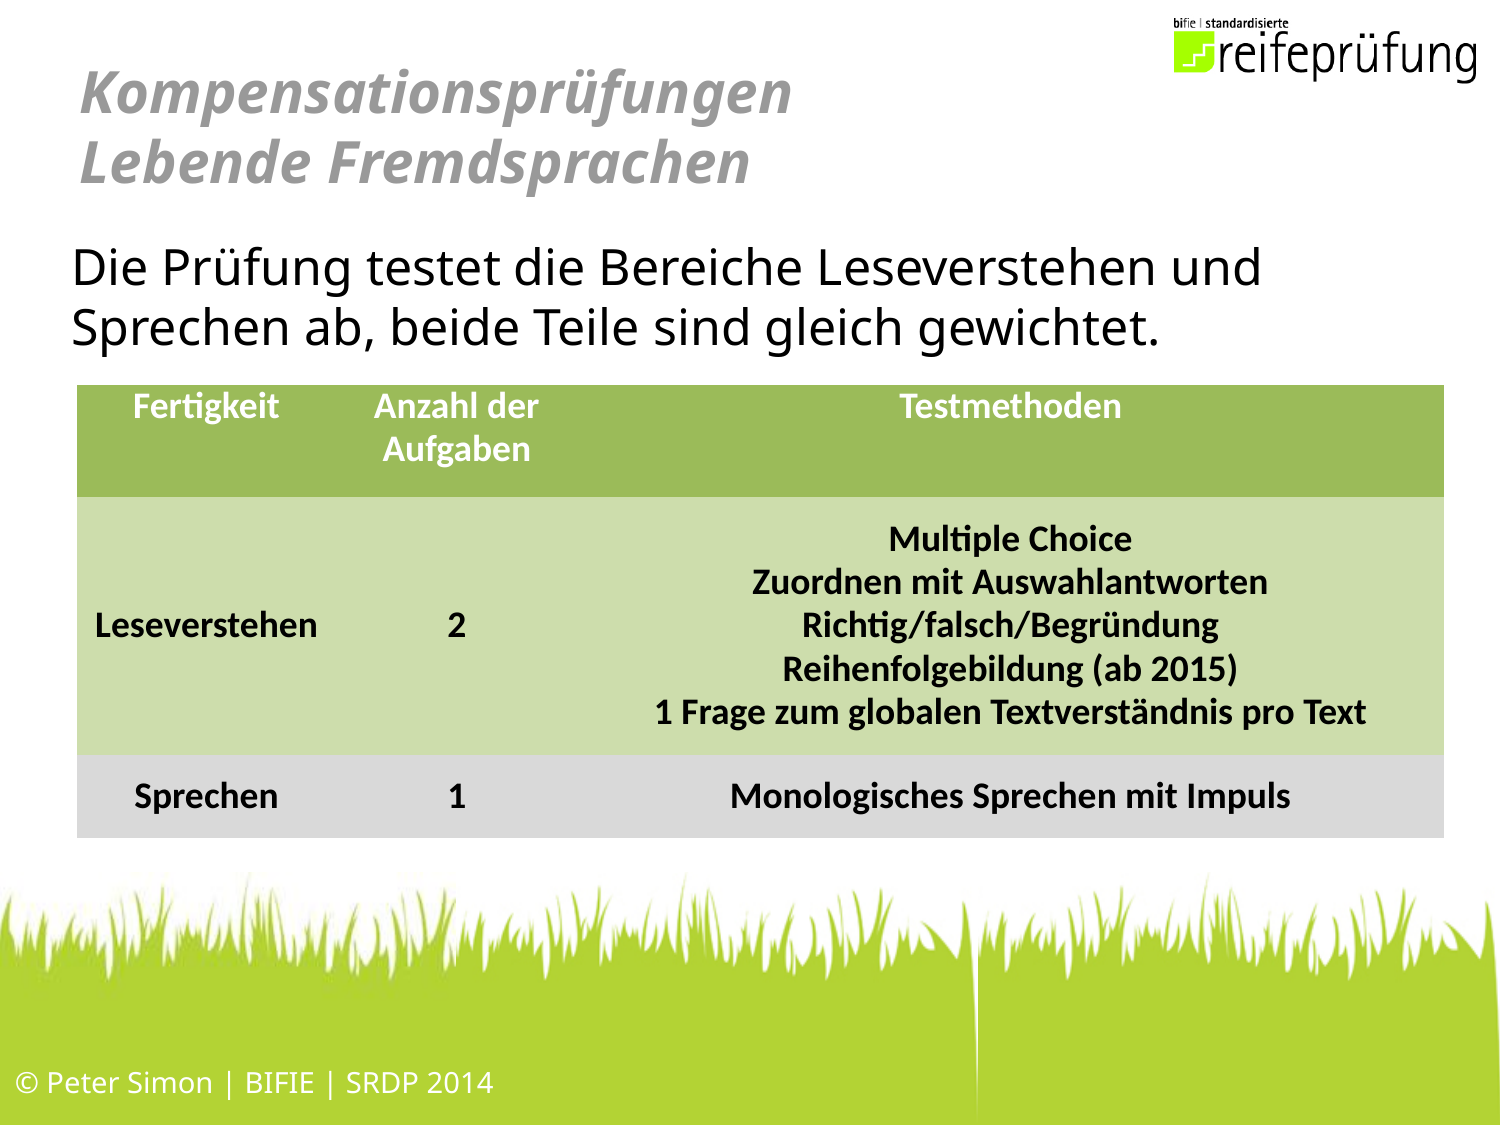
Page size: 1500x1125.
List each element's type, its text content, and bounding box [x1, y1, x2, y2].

table_header Testmethoden [577, 385, 1444, 497]
table_cell 1 [336, 755, 577, 838]
table_cell 2 [336, 497, 577, 755]
picture [1172, 14, 1476, 86]
table_cell Leseverstehen [77, 497, 336, 755]
table_cell Multiple Choice Zuordnen mit Auswahlantworten Richtig/falsch/Begründung Reihenfolgebildung (ab 2015) 1 Frage zum globalen Textverständnis pro Text [577, 497, 1444, 755]
table_header Fertigkeit [77, 385, 336, 497]
title Kompensationsprüfungen Lebende Fremdsprachen [64, 42, 1459, 208]
picture [0, 872, 1500, 1125]
table_cell Monologisches Sprechen mit Impuls [577, 755, 1444, 838]
table_header Anzahl der Aufgaben [336, 385, 577, 497]
table_cell Sprechen [77, 755, 336, 838]
list Die Prüfung testet die Bereiche Leseverstehen und Sprechen ab, beide Teile sind gleich gewichtet. [0, 228, 1500, 390]
